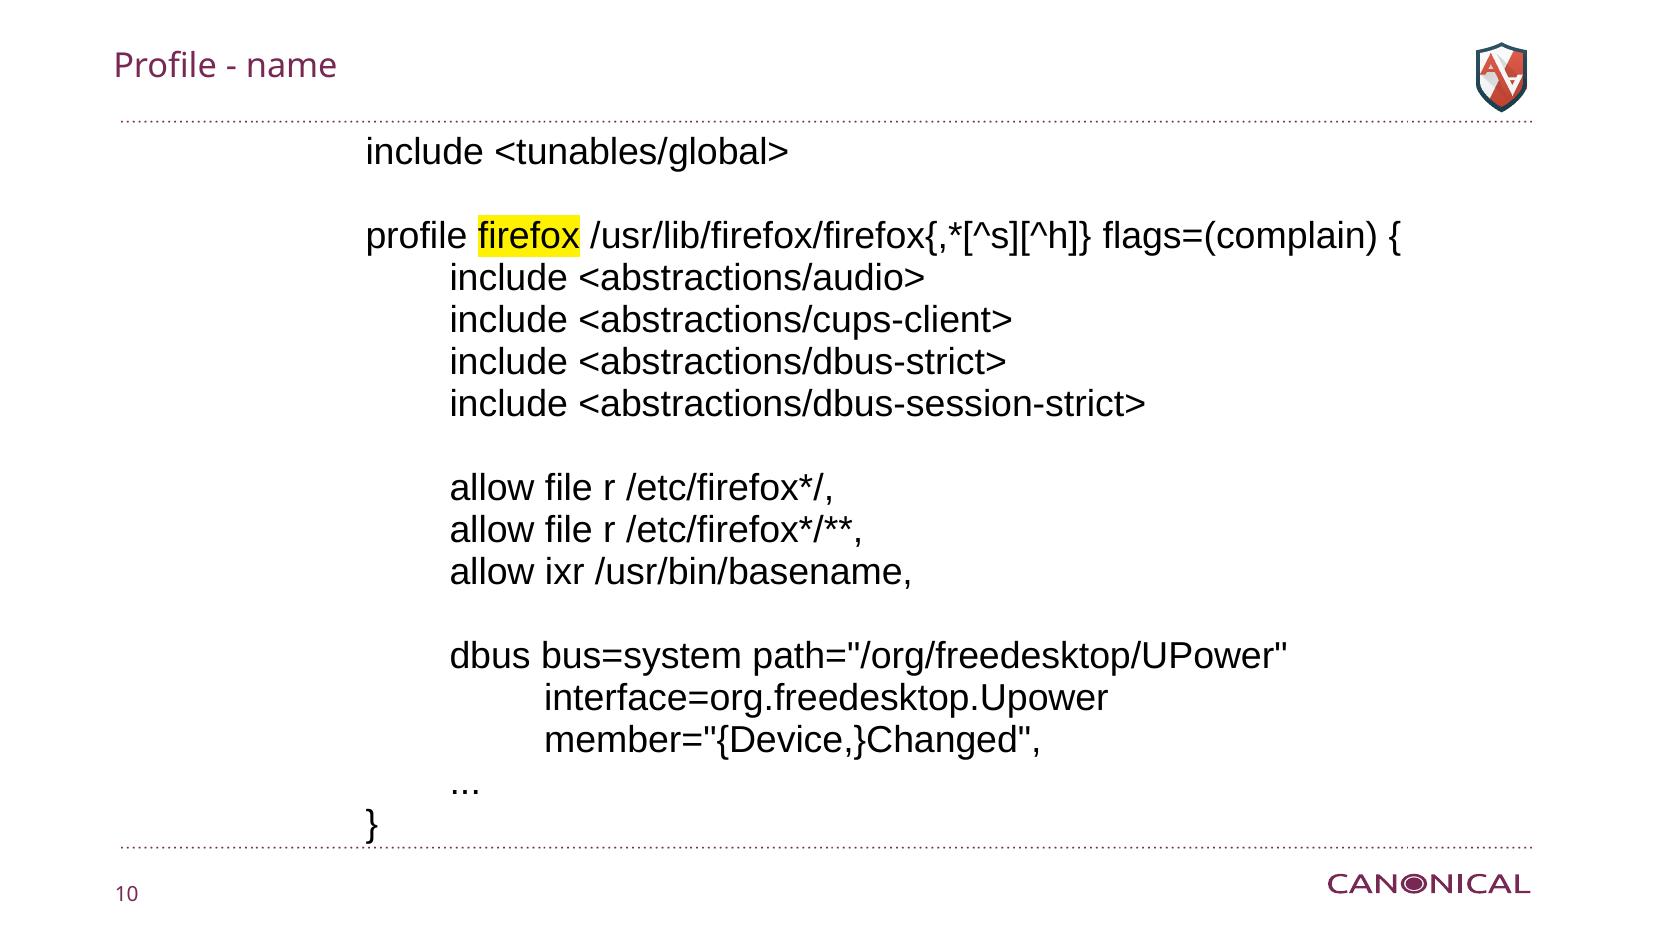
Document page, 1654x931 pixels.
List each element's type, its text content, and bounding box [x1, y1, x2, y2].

picture [111, 33, 1546, 124]
title Profile - name [113, 48, 1382, 81]
picture [1417, 845, 1533, 851]
picture [111, 845, 350, 851]
text_box include <tunables/global> profile firefox /usr/lib/firefox/firefox{,*[^s][^h]} flags=(complain) { include <abstractions/audio> include <abstractions/cups-client> include <abstractions/dbus-strict> include <abstractions/dbus-session-strict> allow file r /etc/firefox*/, allow file r /etc/firefox*/**, allow ixr /usr/bin/basename, dbus bus=system path="/org/freedesktop/UPower" interface=org.freedesktop.Upower member="{Device,}Changed", ... } [350, 123, 1417, 852]
